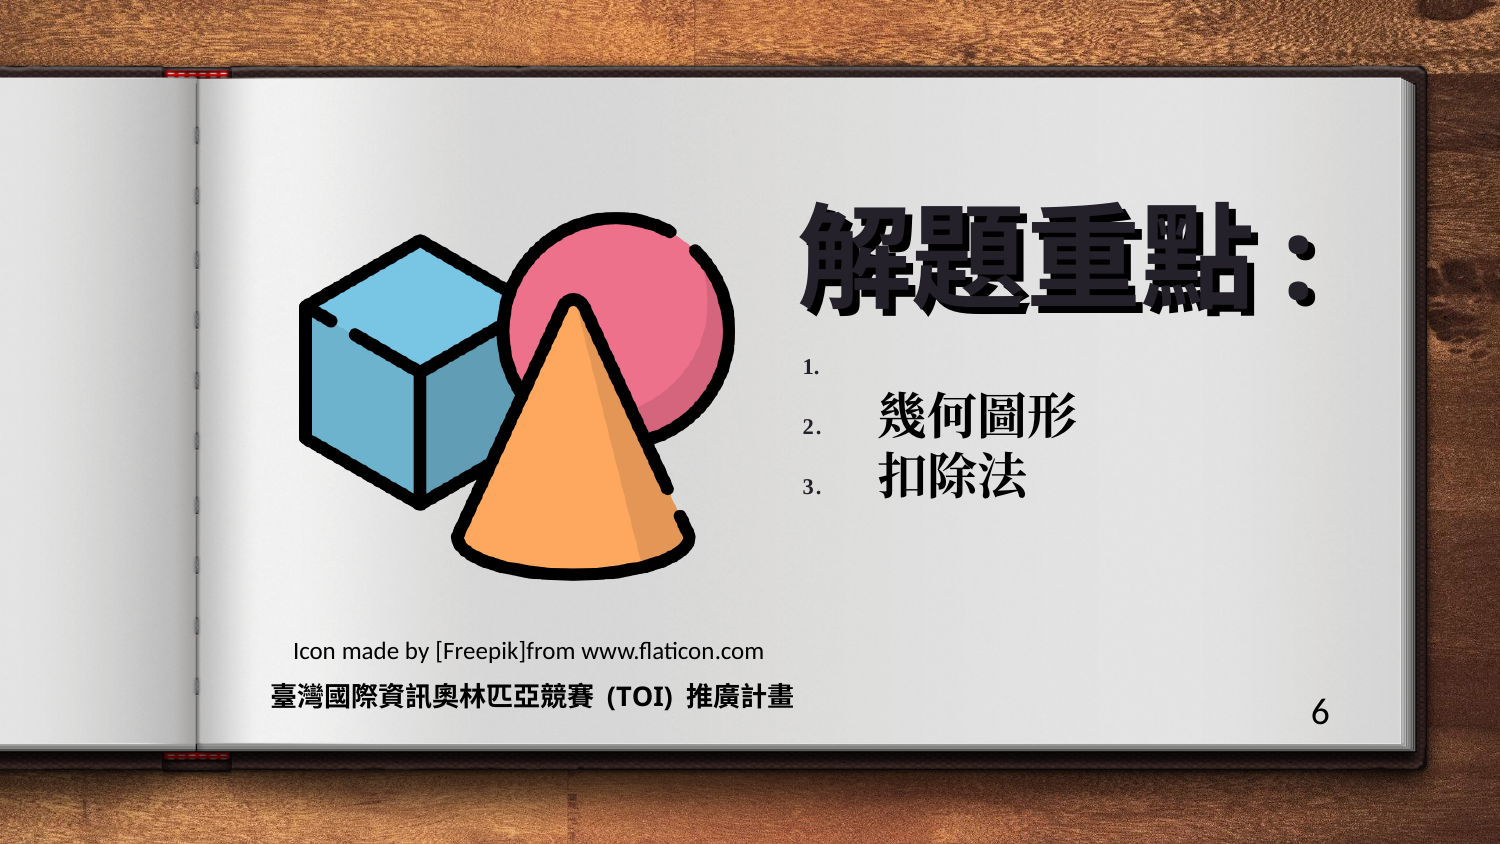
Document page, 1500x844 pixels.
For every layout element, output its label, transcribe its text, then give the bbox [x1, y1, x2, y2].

subtitle 幾何圖形 扣除法 [787, 309, 1361, 584]
text_box Icon made by [Freepik]from www.flaticon.com [278, 627, 867, 672]
text_box [1295, 672, 1386, 737]
picture [299, 178, 735, 614]
title 解題重點: [782, 146, 1313, 338]
